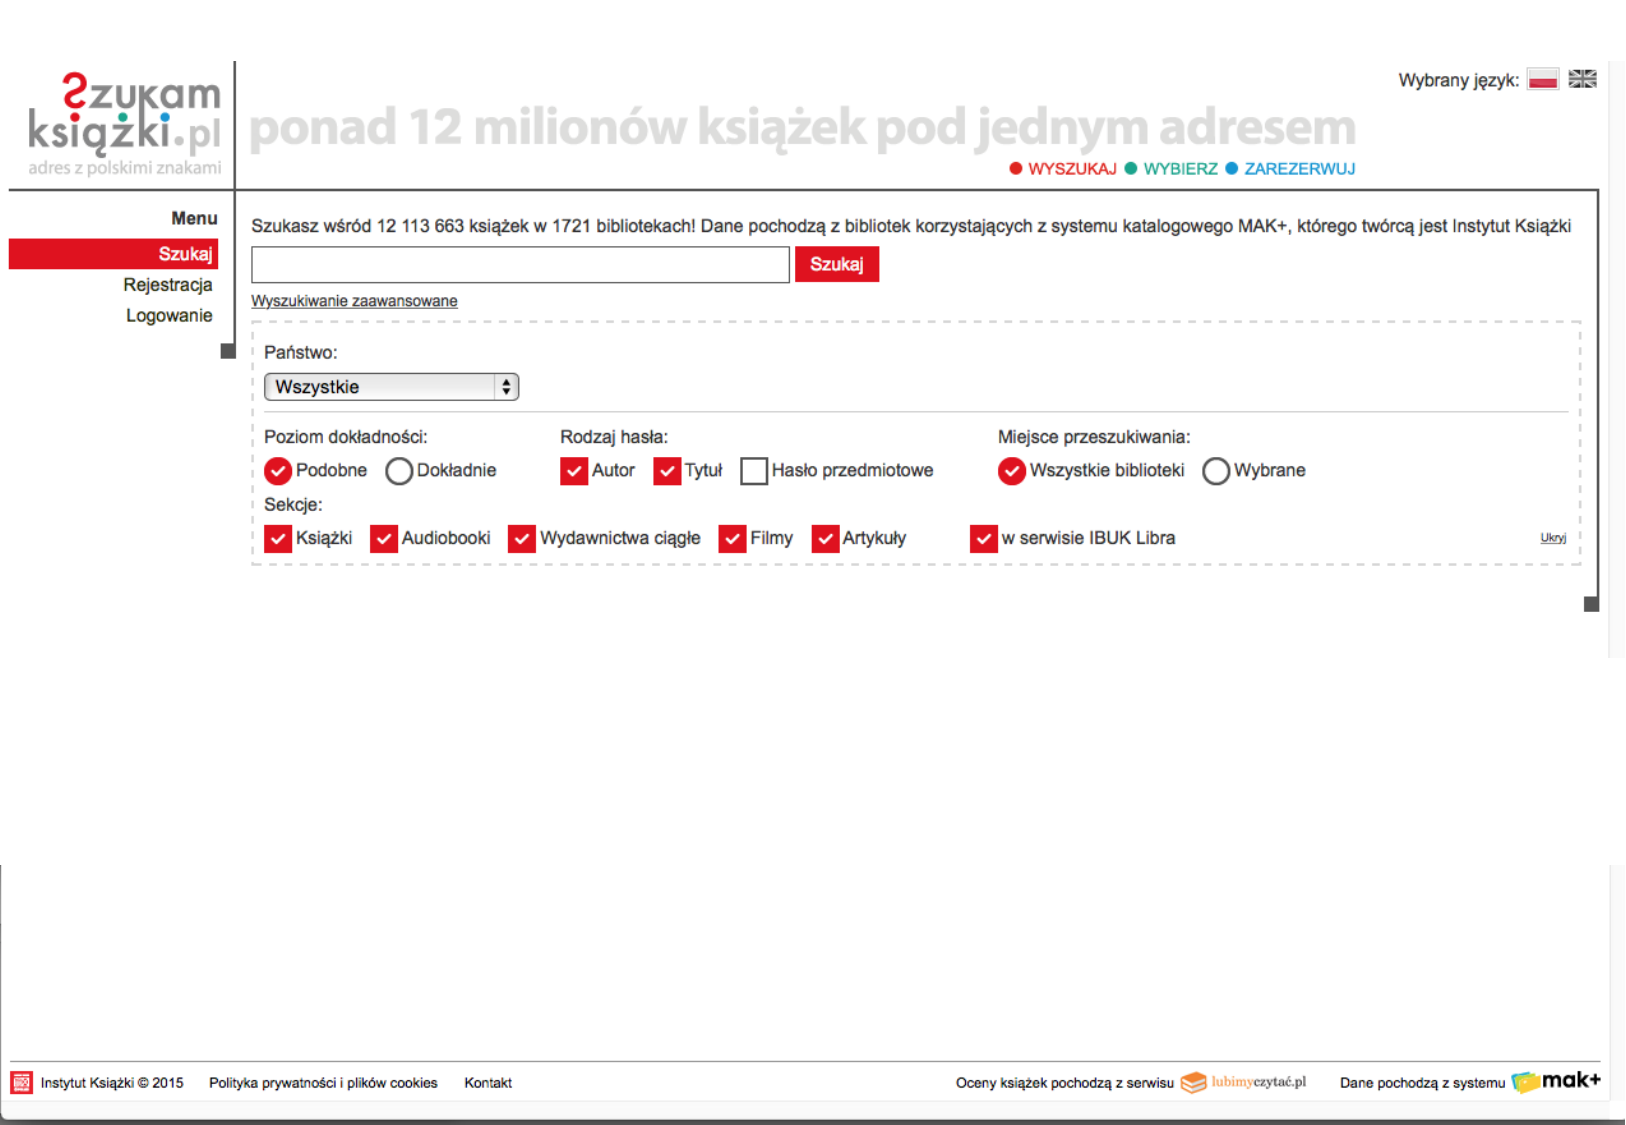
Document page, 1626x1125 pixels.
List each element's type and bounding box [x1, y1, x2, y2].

picture [0, 865, 1625, 1125]
picture [0, 61, 1625, 658]
